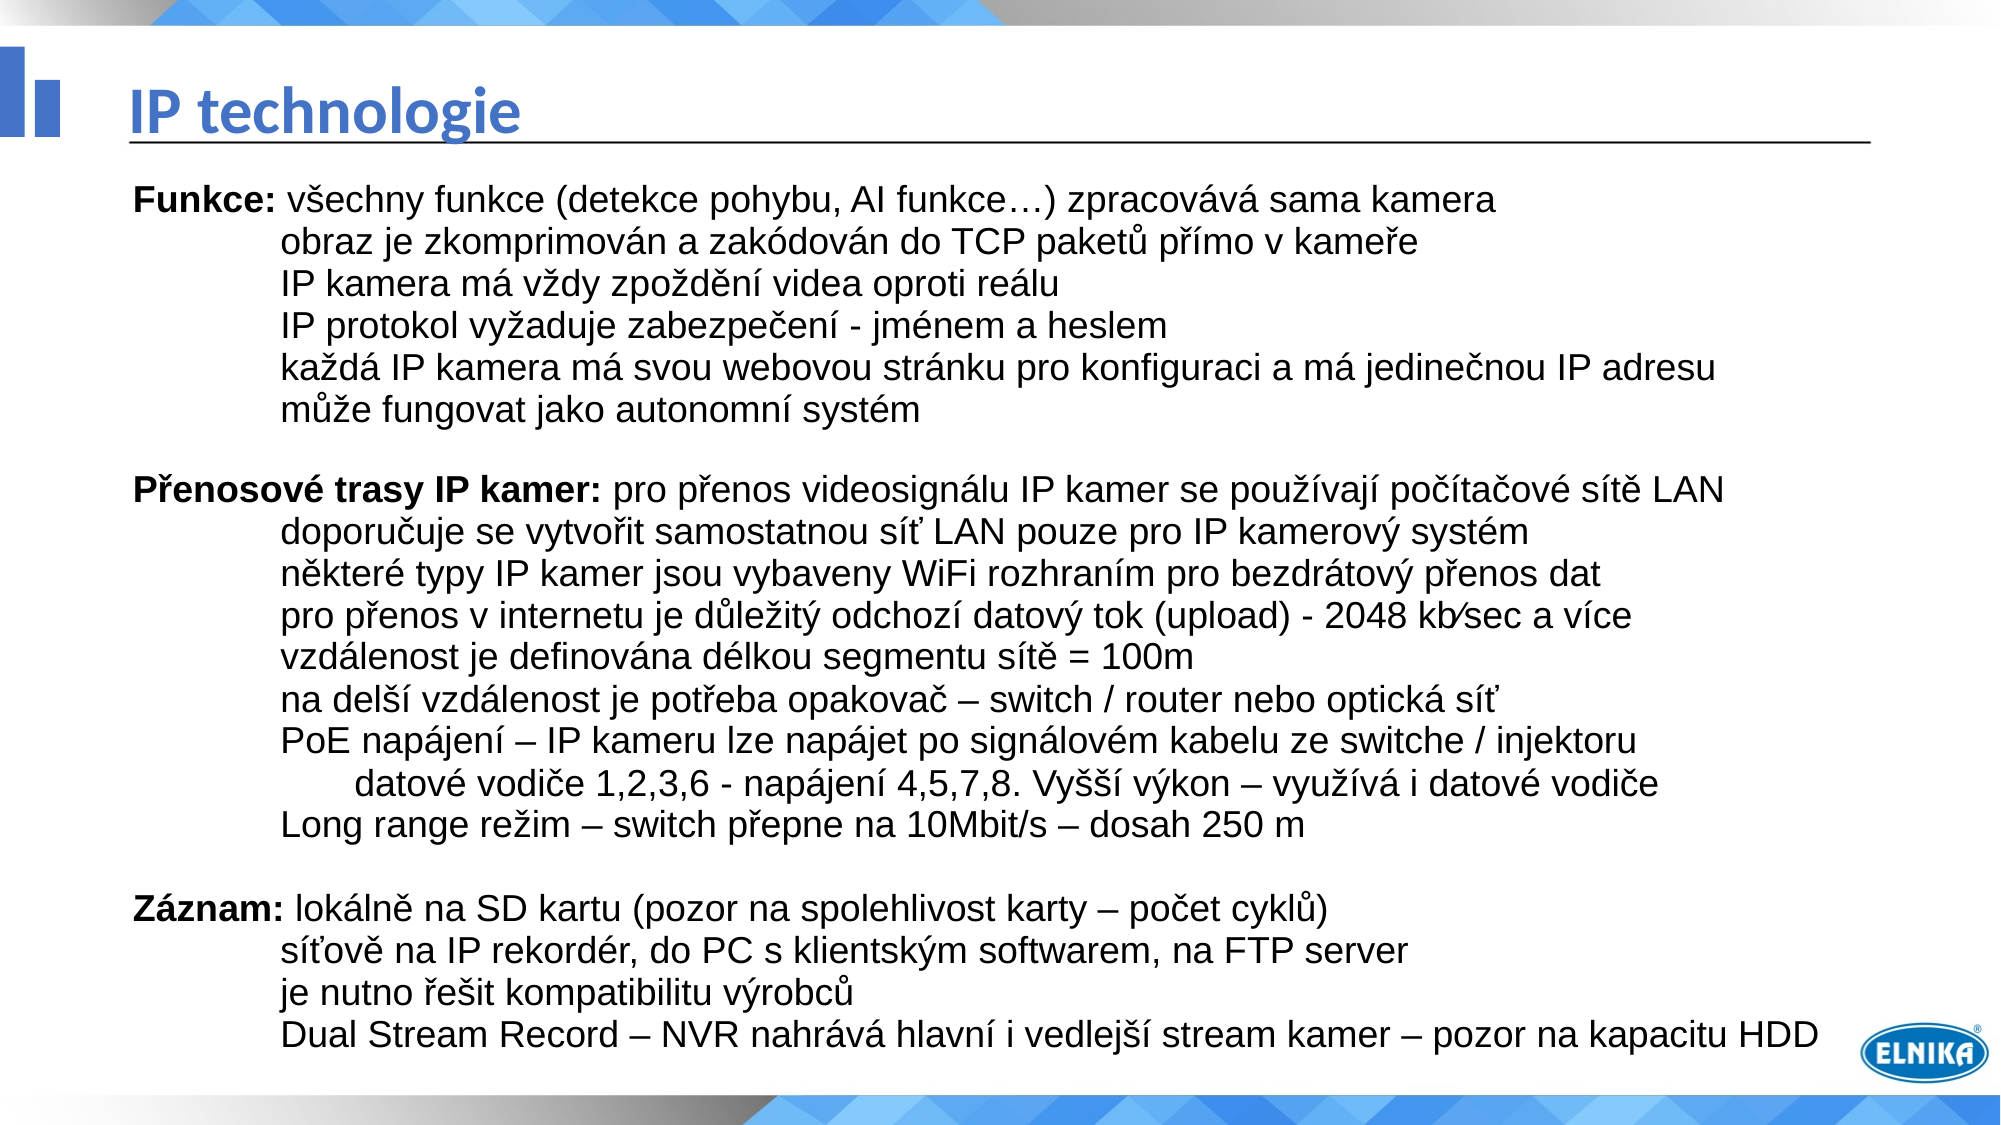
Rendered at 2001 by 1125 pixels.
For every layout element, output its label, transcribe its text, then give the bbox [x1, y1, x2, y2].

picture [0, 0, 2001, 1125]
text_box IP technologie [78, 58, 1152, 154]
text_box Záznam: lokálně na SD kartu (pozor na spolehlivost karty – počet cyklů) síťově na IP rekordér, do PC s klientským softwarem, na FTP server je nutno řešit kompatibilitu výrobců Dual Stream Record – NVR nahrává hlavní i vedlejší stream kamer – pozor na kapacitu HDD [118, 879, 1861, 1073]
text_box Přenosové trasy IP kamer: pro přenos videosignálu IP kamer se používají počítačové sítě LAN doporučuje se vytvořit samostatnou síť LAN pouze pro IP kamerový systém některé typy IP kamer jsou vybaveny WiFi rozhraním pro bezdrátový přenos dat pro přenos v internetu je důležitý odchozí datový tok (upload) - 2048 kb⁄sec a více vzdálenost je definována délkou segmentu sítě = 100m na delší vzdálenost je potřeba opakovač – switch / router nebo optická síť PoE napájení – IP kameru lze napájet po signálovém kabelu ze switche / injektoru datové vodiče 1,2,3,6 - napájení 4,5,7,8. Vyšší výkon – využívá i datové vodiče Long range režim – switch přepne na 10Mbit/s – dosah 250 m [118, 460, 1861, 879]
text_box Funkce: všechny funkce (detekce pohybu, AI funkce…) zpracovává sama kamera obraz je zkomprimován a zakódován do TCP paketů přímo v kameře IP kamera má vždy zpoždění videa oproti reálu IP protokol vyžaduje zabezpečení - jménem a heslem každá IP kamera má svou webovou stránku pro konfiguraci a má jedinečnou IP adresu může fungovat jako autonomní systém [118, 171, 1861, 460]
